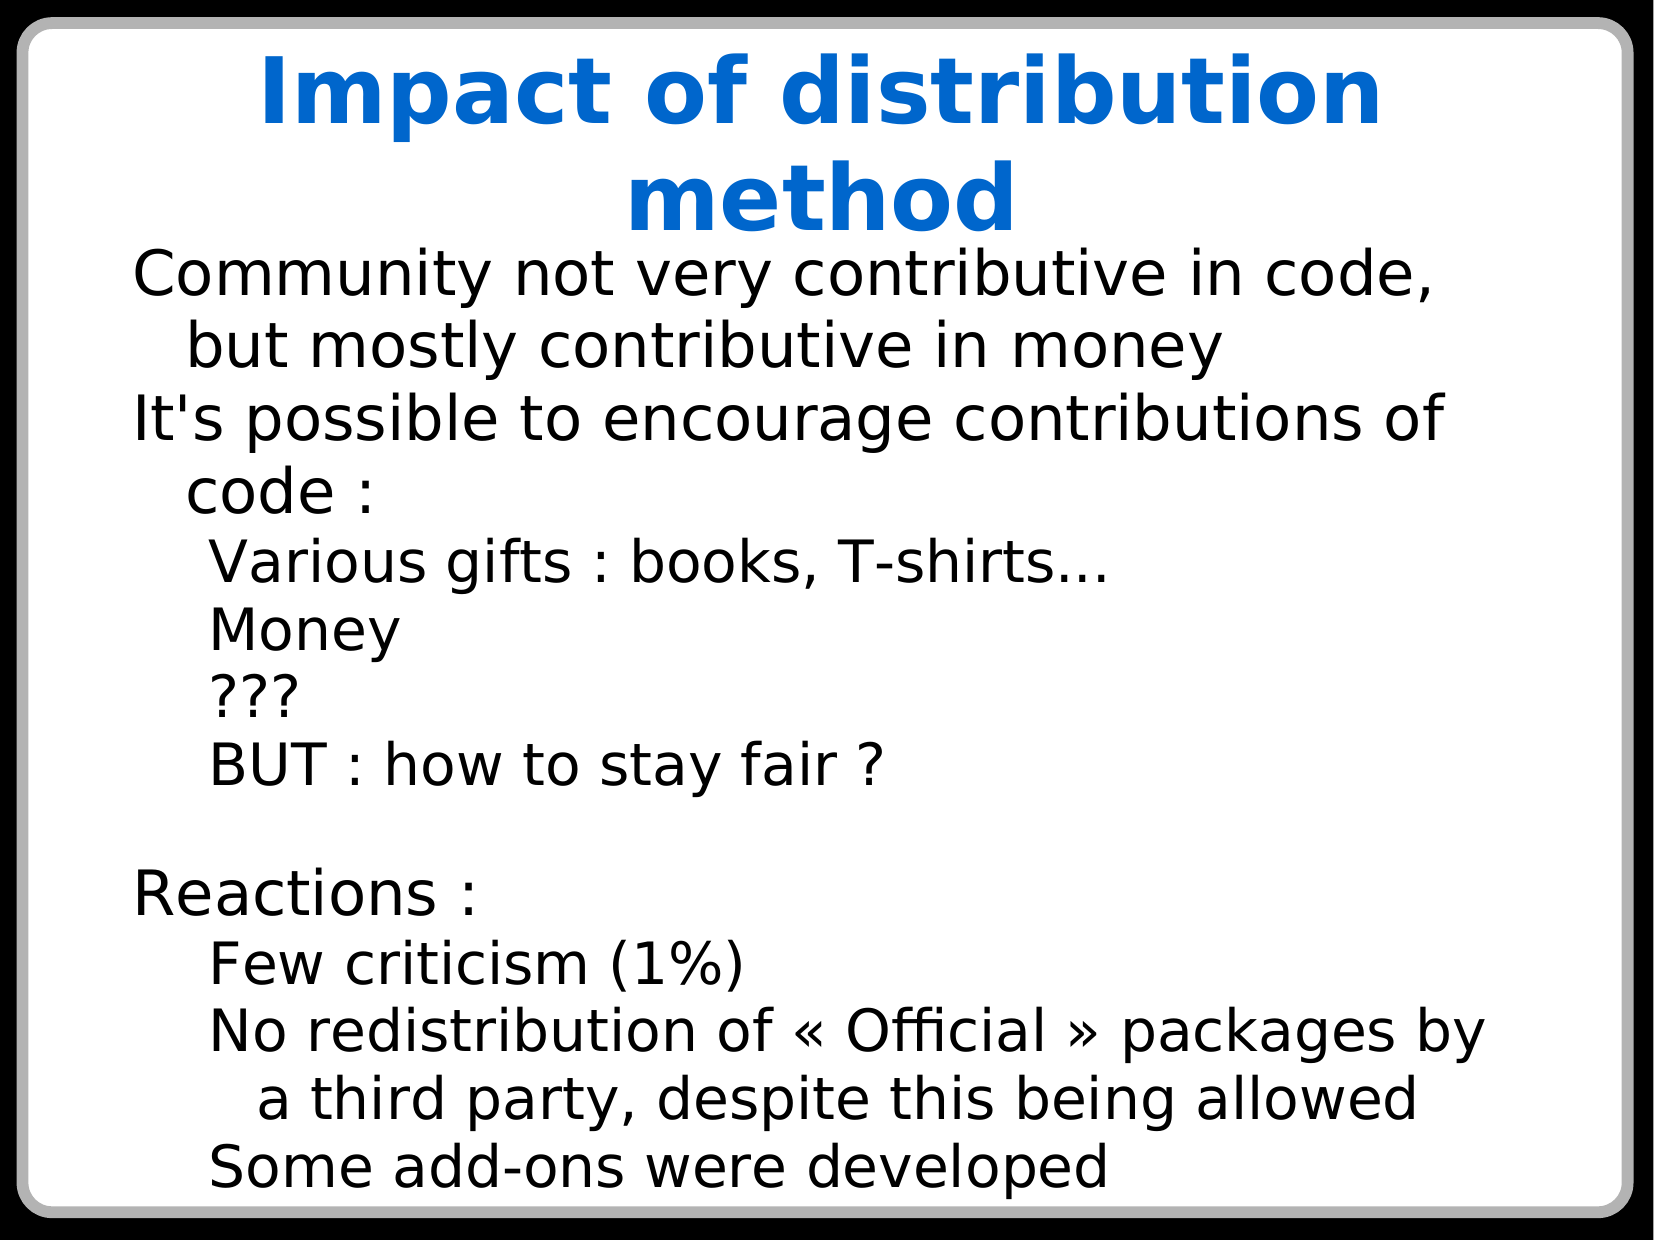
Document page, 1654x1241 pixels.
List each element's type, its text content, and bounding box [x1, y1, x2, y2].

title Impact of distribution method [67, 38, 1577, 253]
list Community not very contributive in code, but mostly contributive in money It's possible to encourage contributions of code : Various gifts : books, T-shirts... Money ??? BUT : how to stay fair ? Reactions : Few criticism (1%) No redistribution of « Official » packages by a third party, despite this being allowed Some add-ons were developed [114, 237, 1536, 1202]
